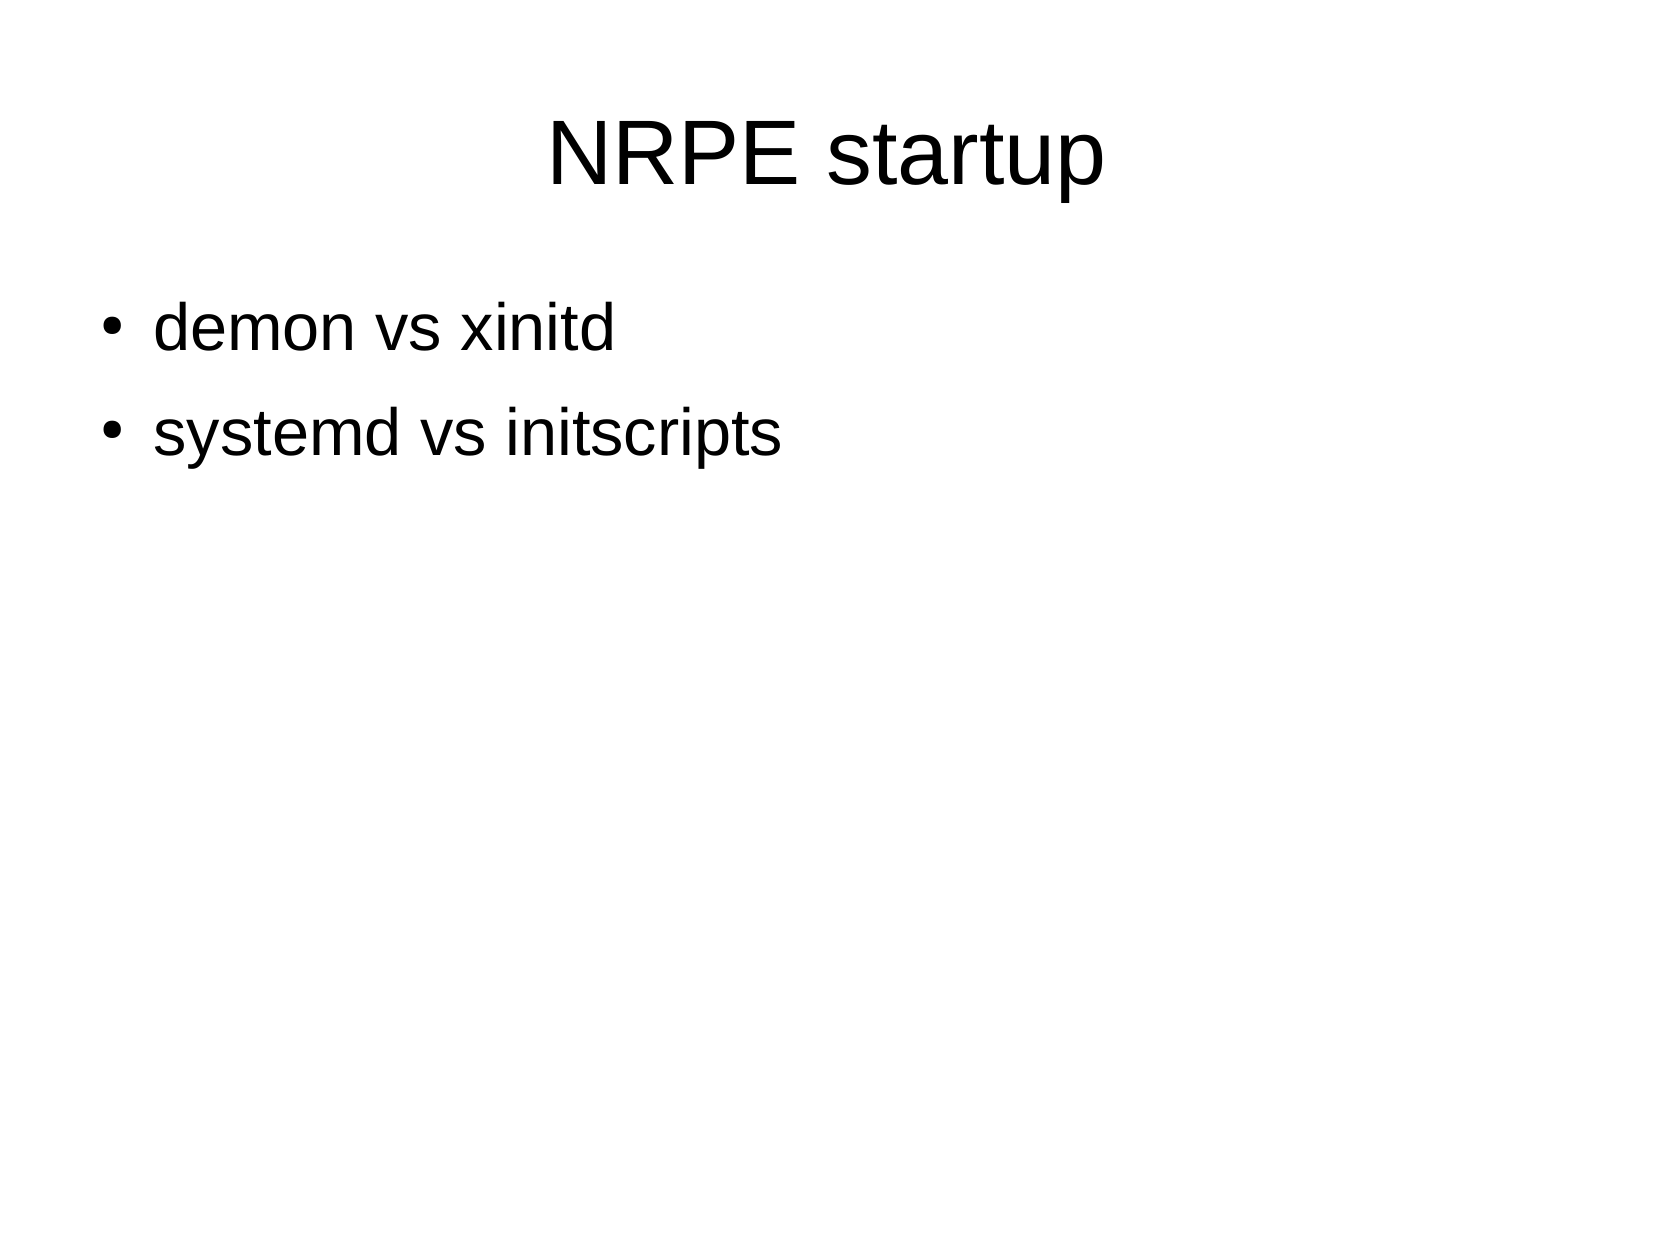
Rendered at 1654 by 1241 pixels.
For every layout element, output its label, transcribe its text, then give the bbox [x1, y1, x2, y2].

title NRPE startup [82, 49, 1571, 257]
list demon vs xinitd systemd vs initscripts [82, 290, 1571, 1010]
